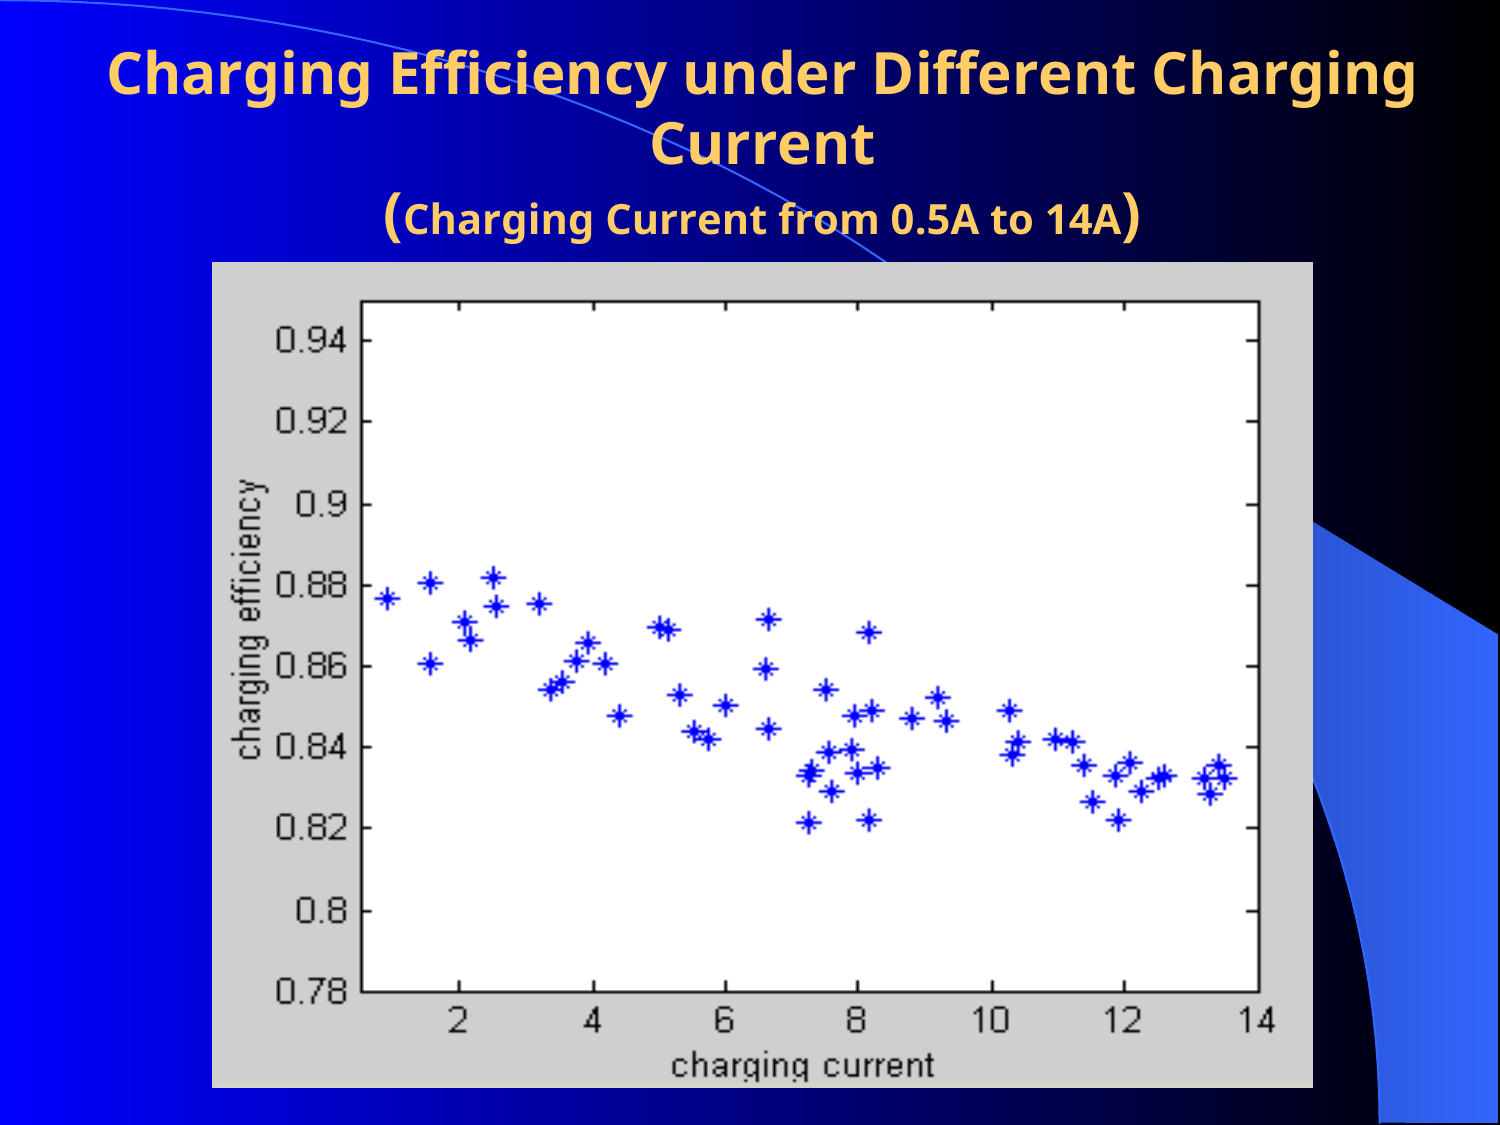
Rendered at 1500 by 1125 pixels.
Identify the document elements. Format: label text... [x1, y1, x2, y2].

text_box Charging Efficiency under Different Charging Current (Charging Current from 0.5A to 14A) [50, 28, 1476, 254]
picture [212, 262, 1313, 1088]
